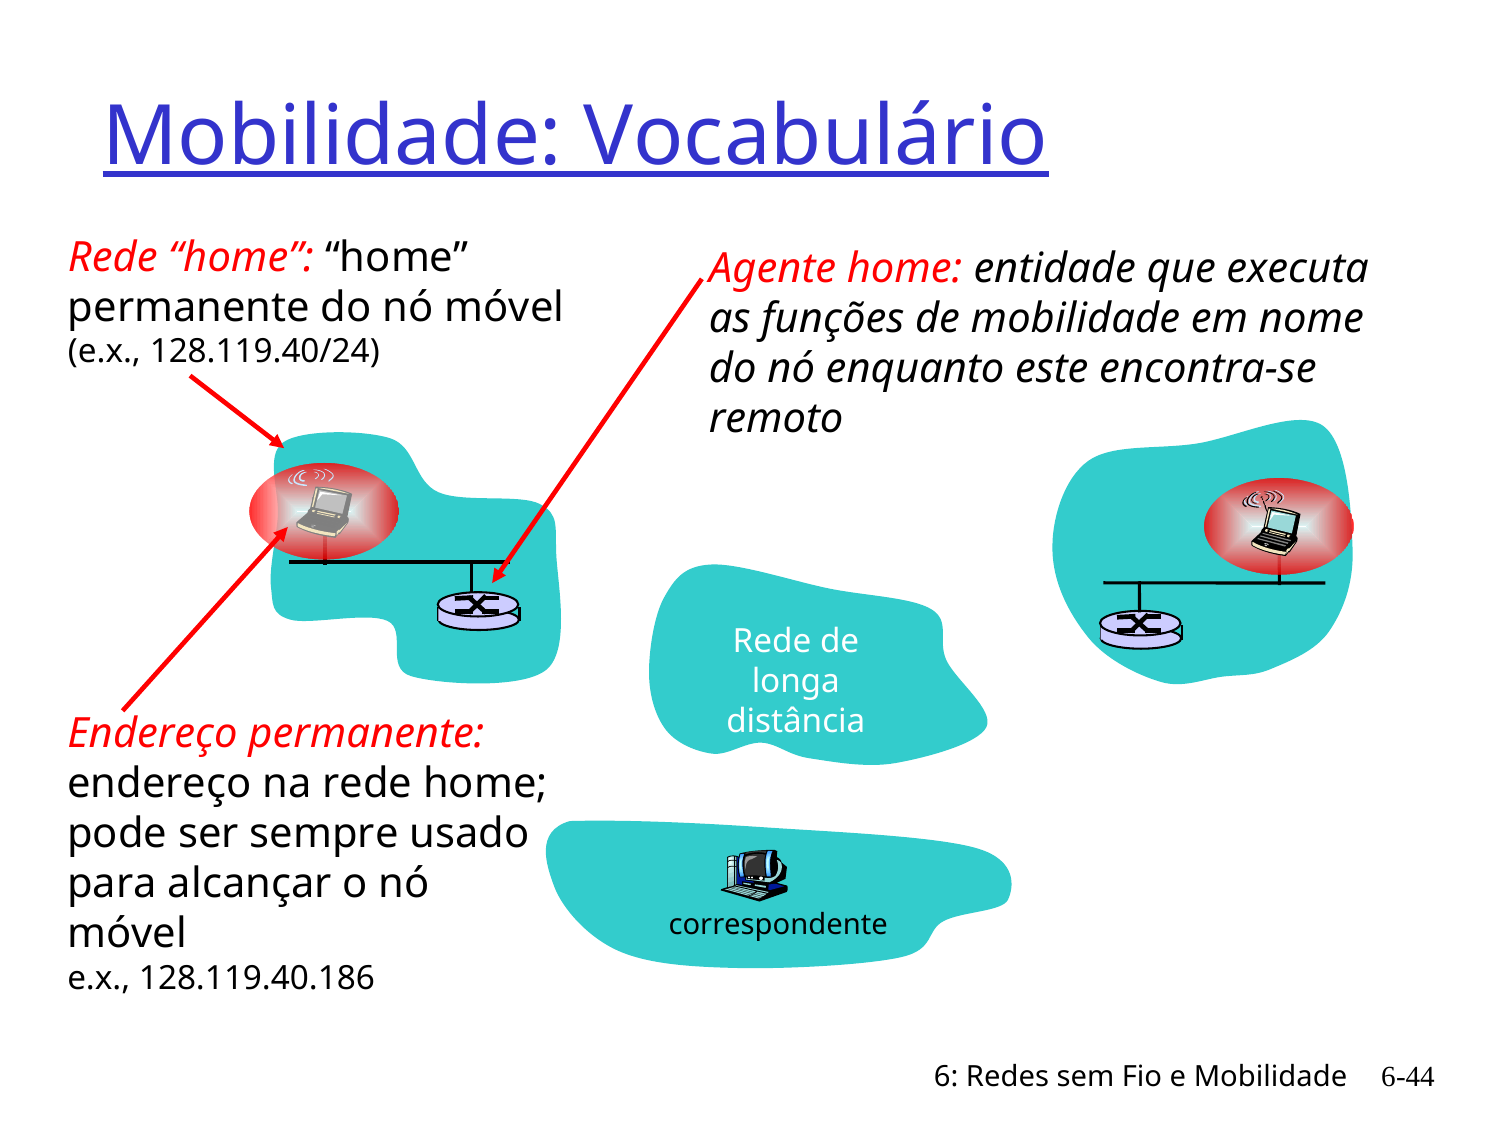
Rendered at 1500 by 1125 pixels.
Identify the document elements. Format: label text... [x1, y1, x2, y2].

text_box [545, 820, 1012, 969]
text_box [249, 432, 562, 684]
text_box [649, 564, 988, 765]
text_box Mobilidade: Vocabulário [87, 37, 1363, 225]
text_box [1052, 419, 1354, 685]
chart [720, 849, 789, 897]
chart [1242, 489, 1301, 557]
text_box Rede “home”: “home” permanente do nó móvel (e.x., 128.119.40/24) [638, 309, 685, 378]
text_box 6-<number> [1339, 1050, 1451, 1125]
text_box Rede de longa distância [677, 611, 915, 747]
text_box correspondente [653, 897, 904, 949]
text_box Rede “home”: “home” permanente do nó móvel (e.x., 128.119.40/24) [53, 221, 685, 378]
text_box Endereço permanente: endereço na rede home; pode ser sempre usado para alcançar o nó móvel e.x., 128.119.40.186 [52, 698, 567, 1004]
text_box [689, 747, 742, 754]
text_box 6: Redes sem Fio e Mobilidade [728, 1050, 1339, 1125]
text_box Agente home: entidade que executa as funções de mobilidade em nome do nó enquanto este encontra-se remoto [694, 233, 1414, 450]
